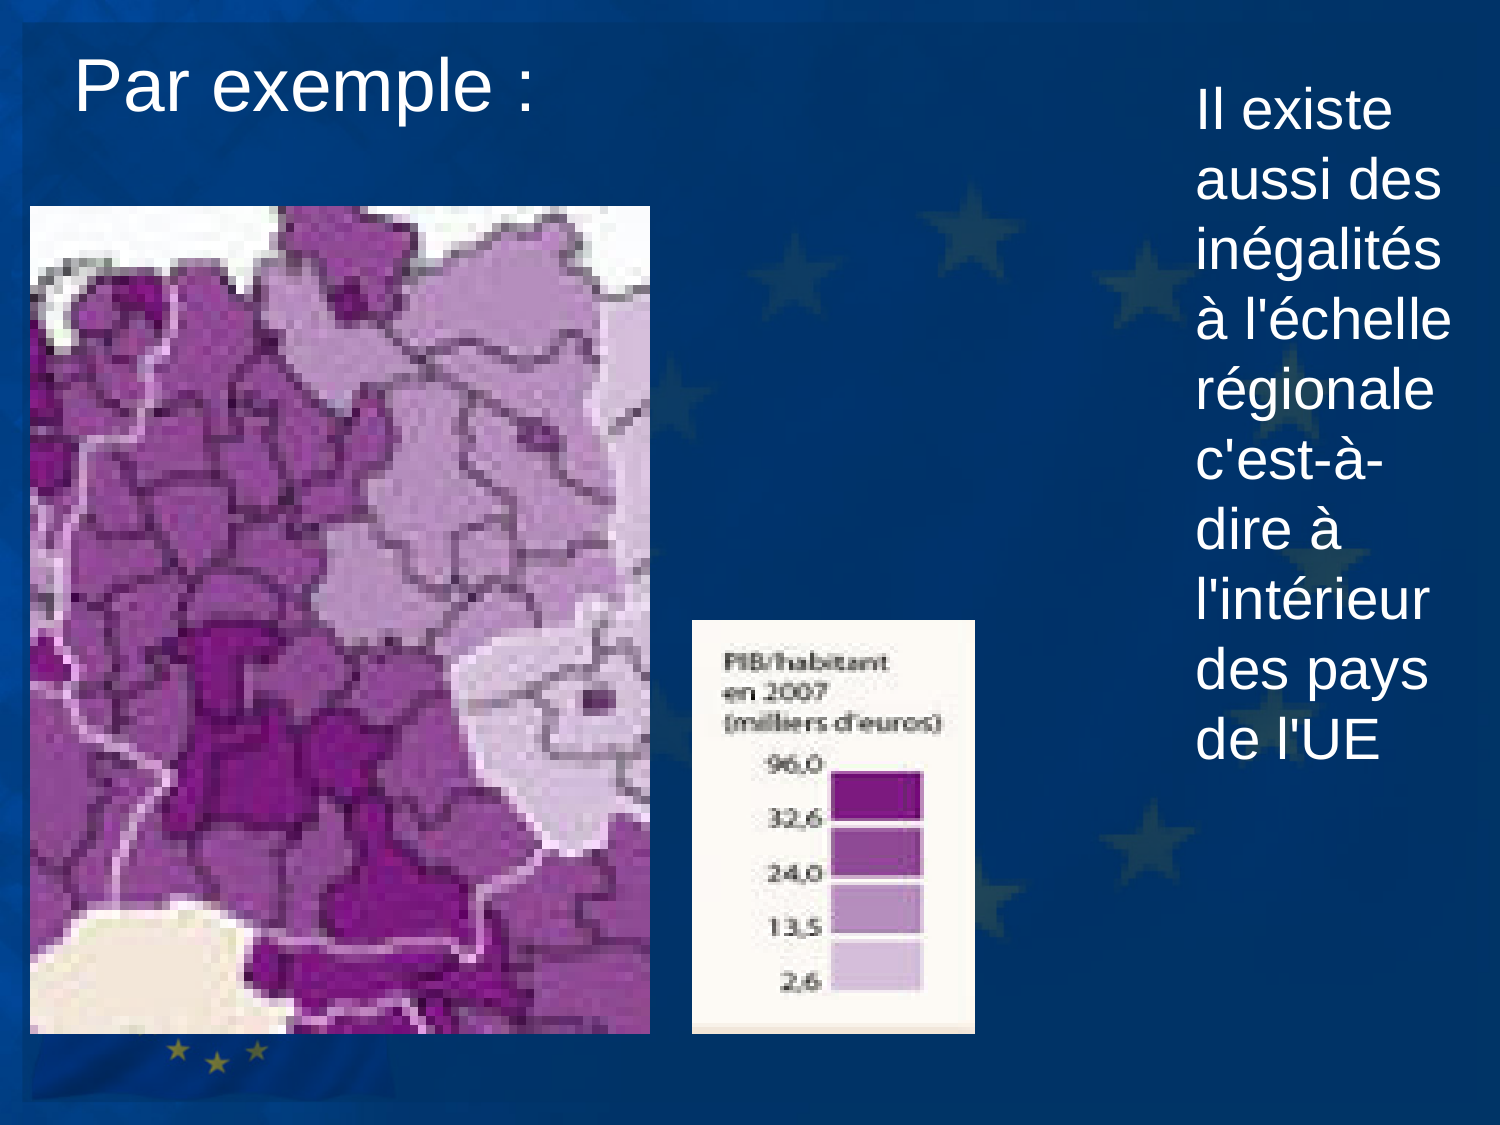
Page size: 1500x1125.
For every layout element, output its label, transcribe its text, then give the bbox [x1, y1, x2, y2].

text_box Il existe aussi des inégalités à l'échelle régionale c'est-à-dire à l'intérieur des pays de l'UE [1181, 64, 1477, 919]
text_box Par exemple : [59, 29, 857, 135]
picture [0, 0, 1500, 1125]
